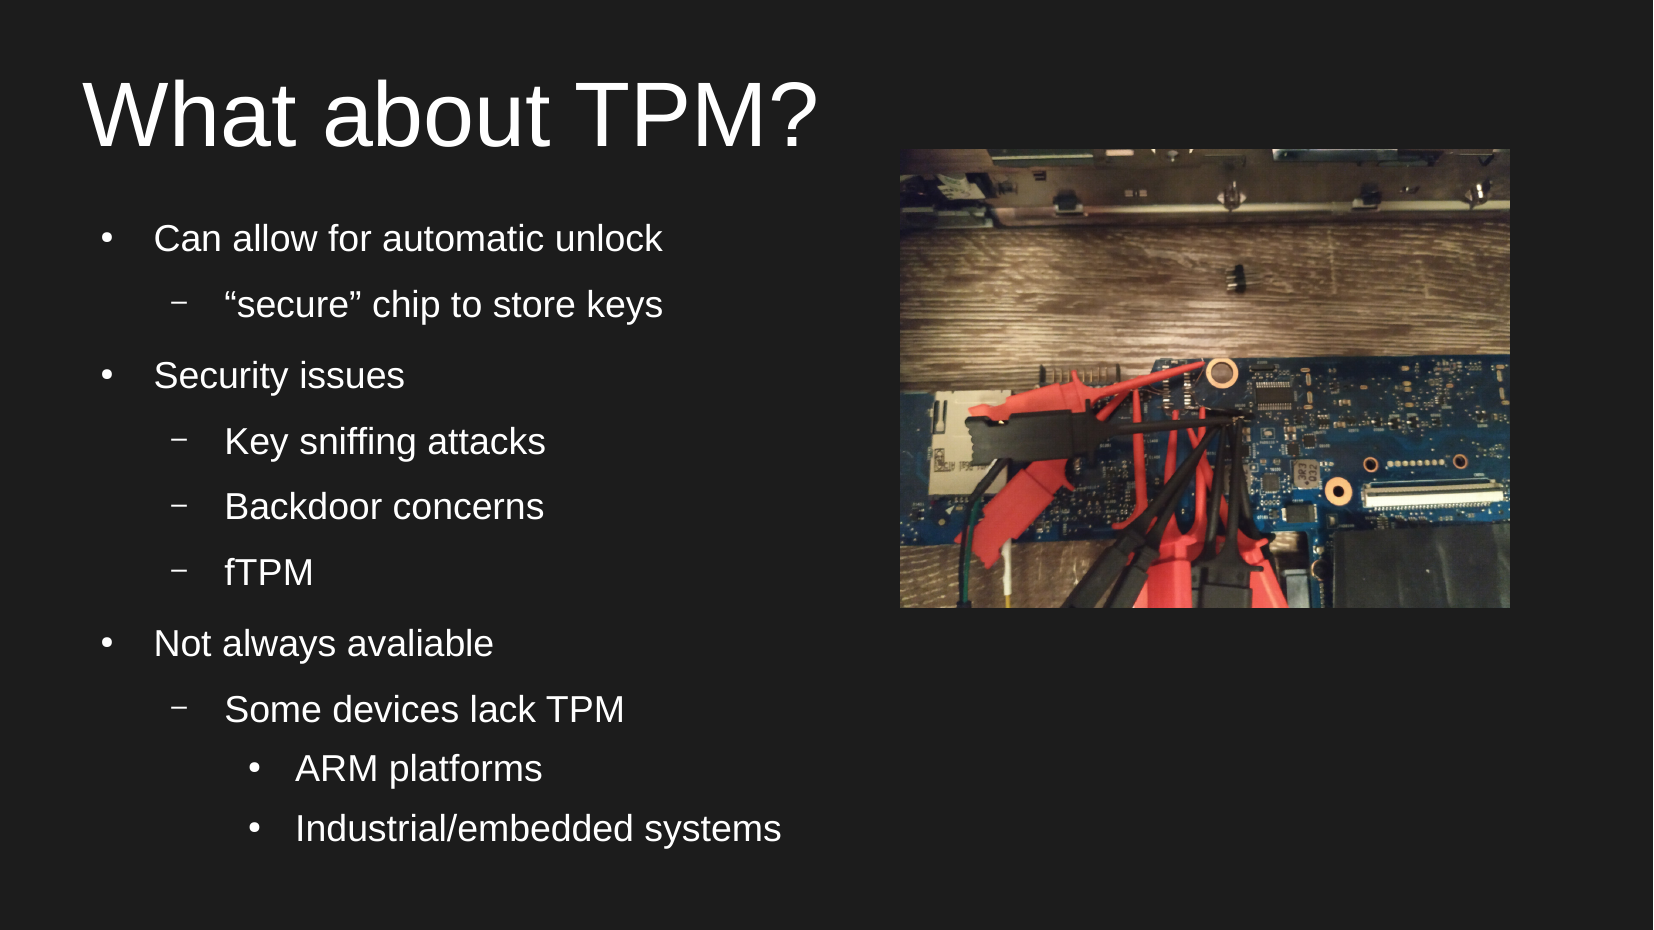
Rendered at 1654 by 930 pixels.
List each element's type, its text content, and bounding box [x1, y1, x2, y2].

list Can allow for automatic unlock “secure” chip to store keys Security issues Key sniffing attacks Backdoor concerns fTPM Not always avaliable Some devices lack TPM ARM platforms Industrial/embedded systems [82, 217, 1571, 863]
title What about TPM? [82, 37, 1571, 193]
picture [900, 149, 1510, 608]
